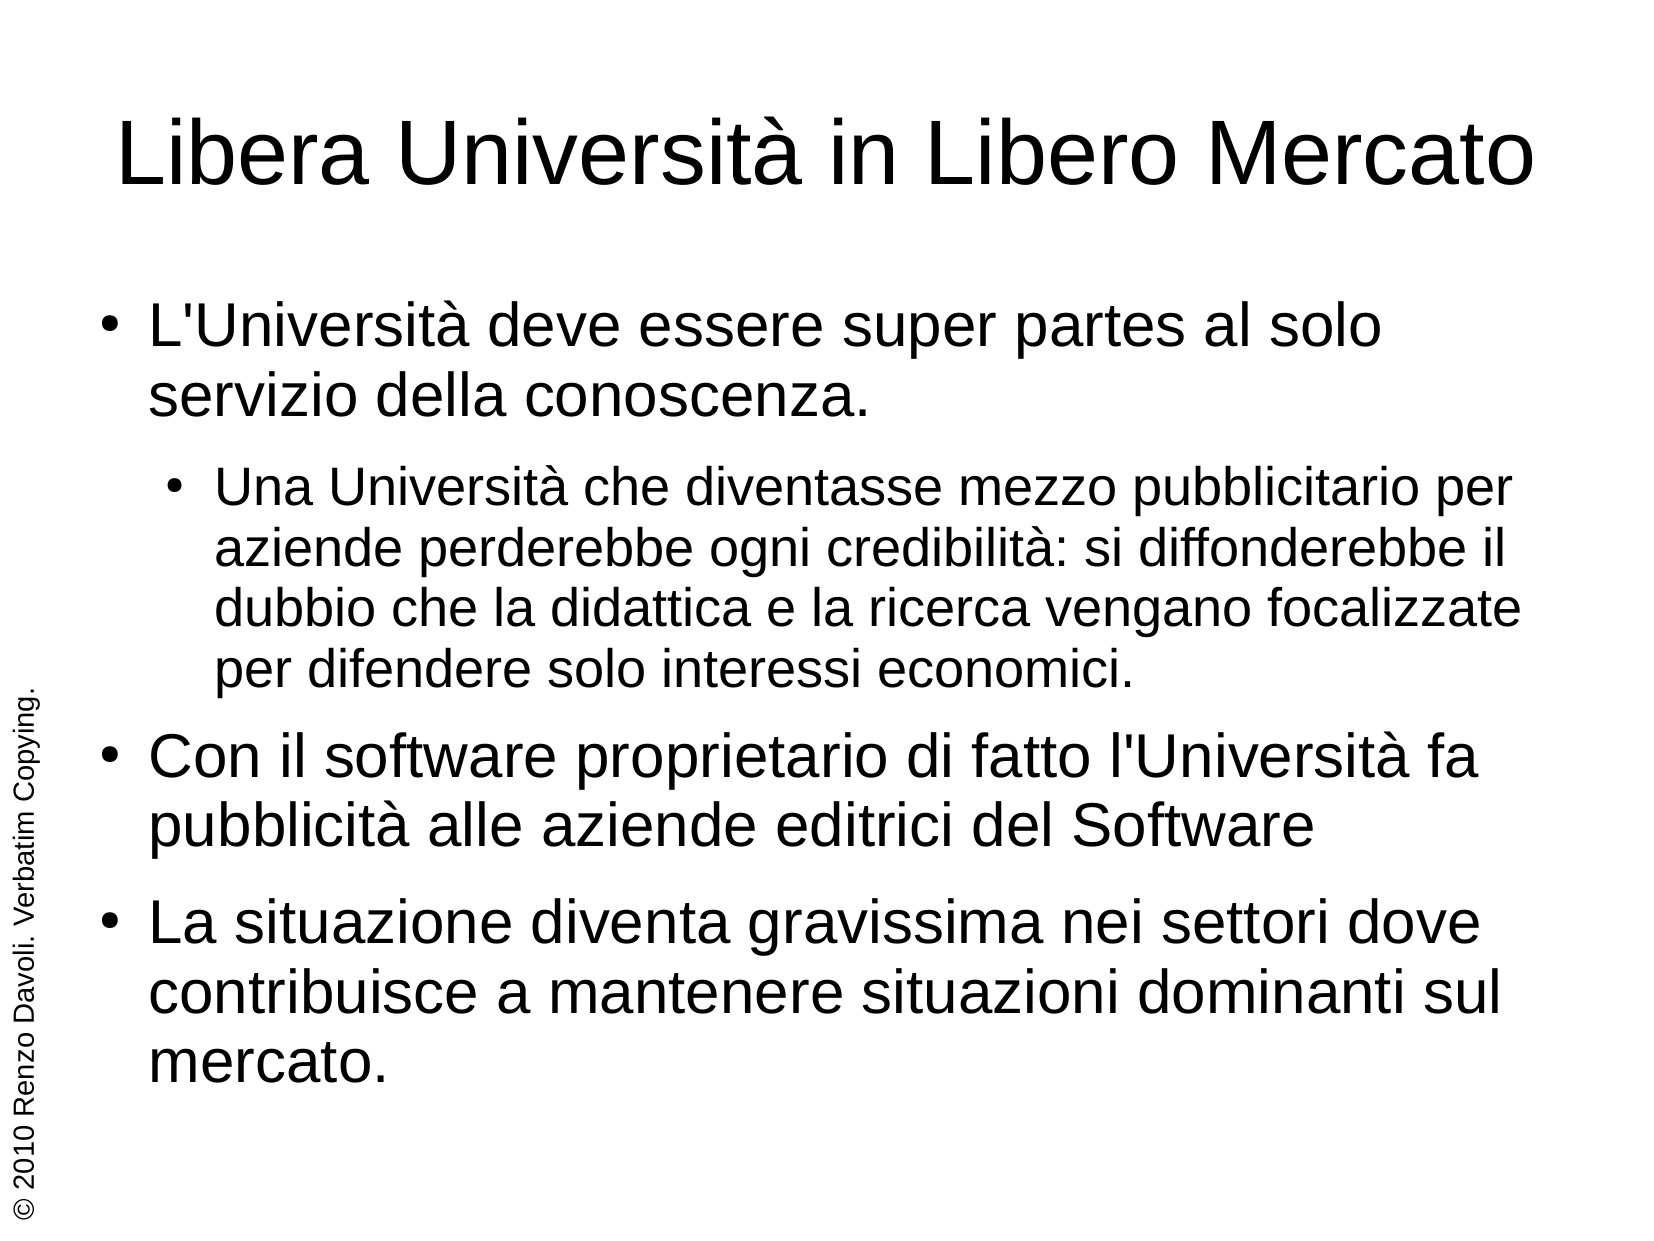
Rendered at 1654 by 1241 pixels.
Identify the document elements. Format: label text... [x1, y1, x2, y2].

list L'Università deve essere super partes al solo servizio della conoscenza. Una Università che diventasse mezzo pubblicitario per aziende perderebbe ogni credibilità: si diffonderebbe il dubbio che la didattica e la ricerca vengano focalizzate per difendere solo interessi economici. Con il software proprietario di fatto l'Università fa pubblicità alle aziende editrici del Software La situazione diventa gravissima nei settori dove contribuisce a mantenere situazioni dominanti sul mercato. [82, 290, 1571, 1109]
title Libera Università in Libero Mercato [82, 56, 1571, 250]
